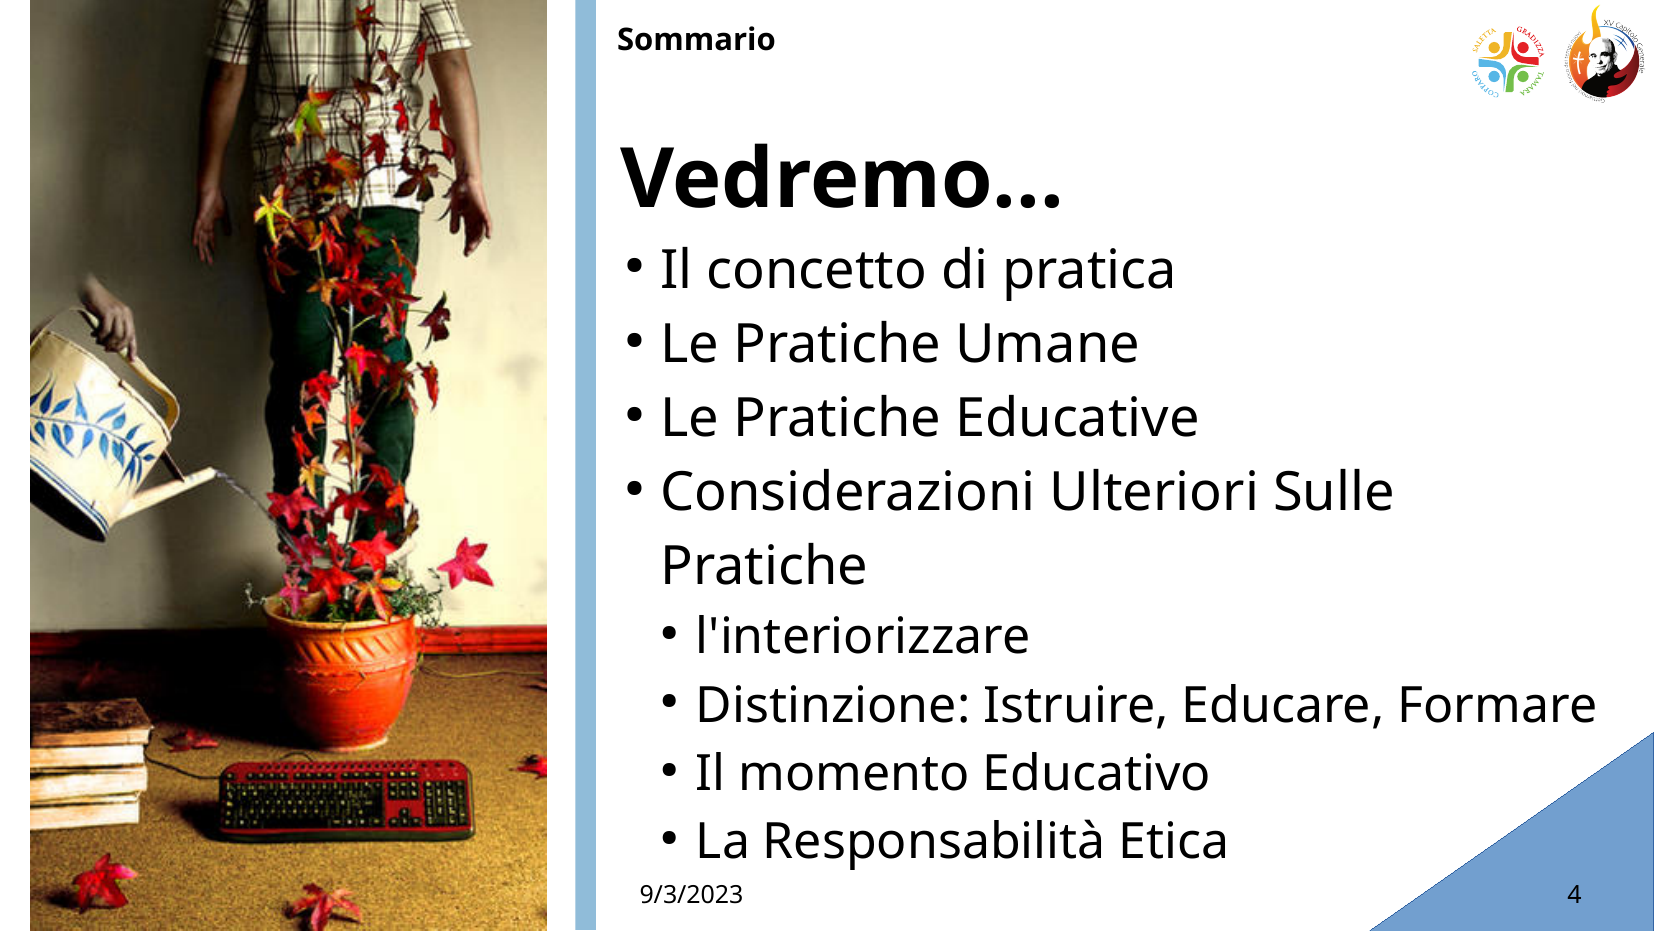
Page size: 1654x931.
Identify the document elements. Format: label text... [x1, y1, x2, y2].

picture [1563, 4, 1646, 103]
title Vedremo... [620, 118, 1617, 189]
picture [30, 0, 547, 931]
text_box Sommario [602, 9, 1335, 63]
subtitle Il concetto di pratica Le Pratiche Umane Le Pratiche Educative Considerazioni Ulteriori Sulle Pratiche l'interiorizzare Distinzione: Istruire, Educare, Formare Il momento Educativo La Responsabilità Etica [624, 230, 1602, 866]
